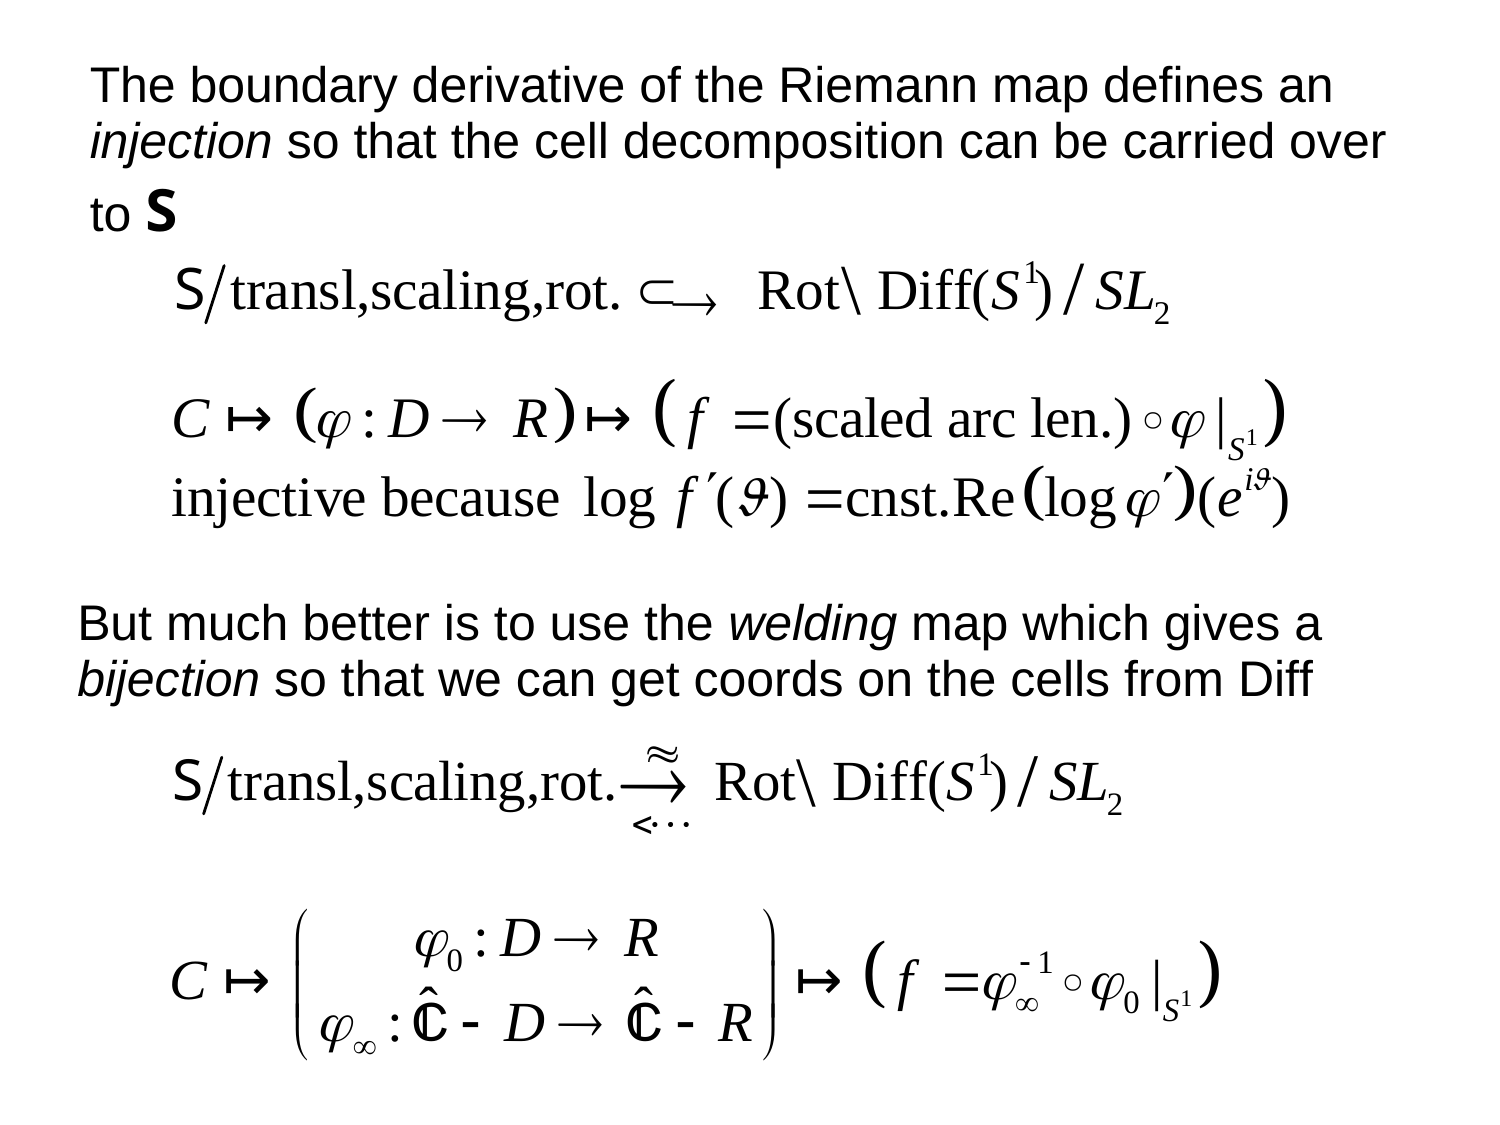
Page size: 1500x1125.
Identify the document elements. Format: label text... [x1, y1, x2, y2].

text_box But much better is to use the welding map which gives a bijection so that we can get coords on the cells from Diff [62, 587, 1363, 715]
chart [164, 257, 1300, 550]
chart [162, 715, 1227, 1071]
text_box The boundary derivative of the Riemann map defines an injection so that the cell decomposition can be carried over to S [75, 49, 1413, 257]
